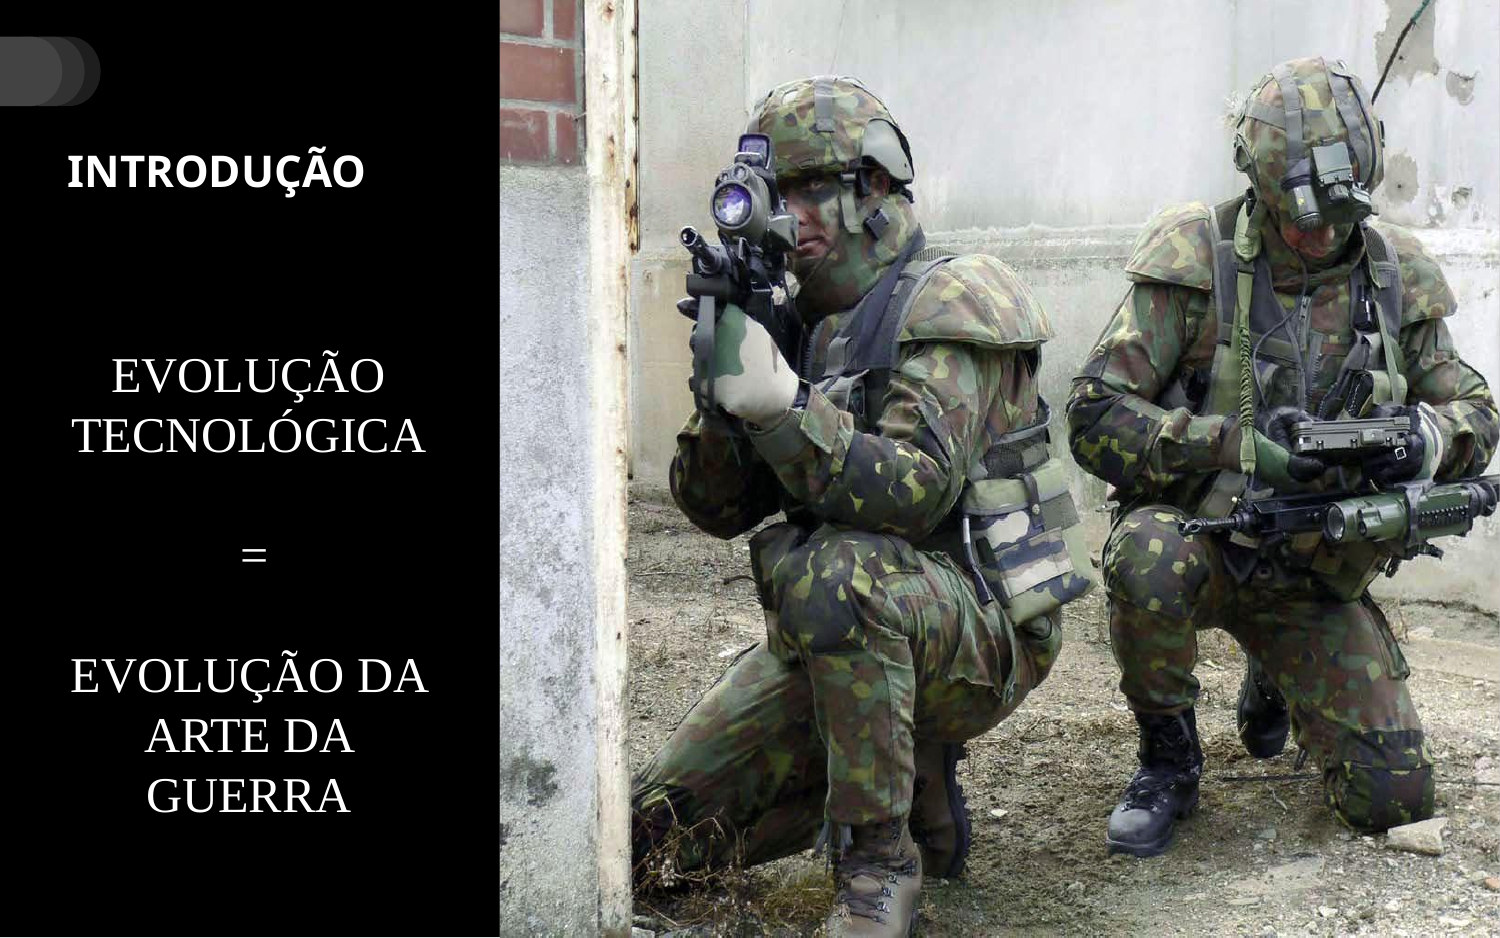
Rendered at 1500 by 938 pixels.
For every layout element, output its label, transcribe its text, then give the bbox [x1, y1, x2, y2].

text_box EVOLUÇÃO TECNOLÓGICA = EVOLUÇÃO DA ARTE DA GUERRA [38, 327, 459, 870]
picture [499, 0, 1500, 938]
text_box INTRODUÇÃO [53, 48, 474, 212]
